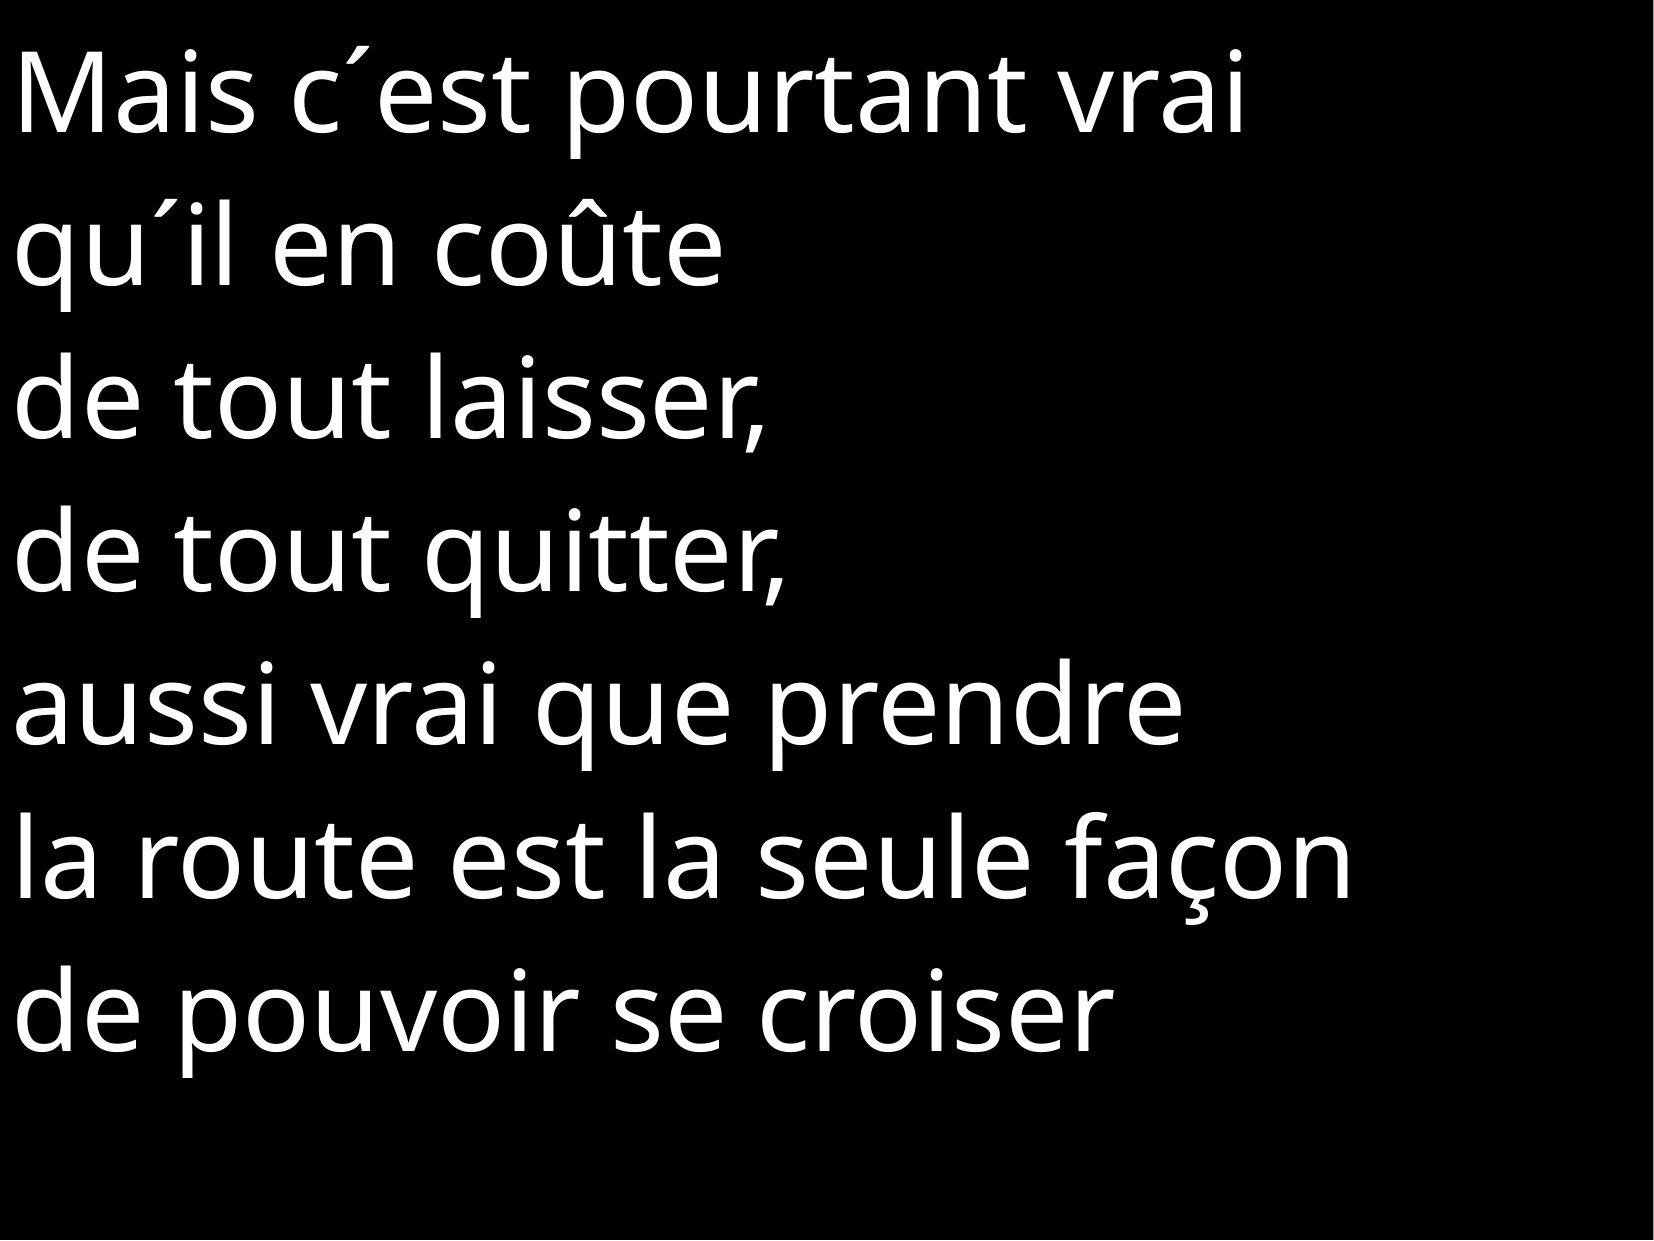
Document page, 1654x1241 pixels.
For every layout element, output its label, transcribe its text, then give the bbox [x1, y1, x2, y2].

list Mais c´est pourtant vrai qu´il en coûte de tout laisser, de tout quitter, aussi vrai que prendre la route est la seule façon de pouvoir se croiser [11, 11, 1477, 1241]
